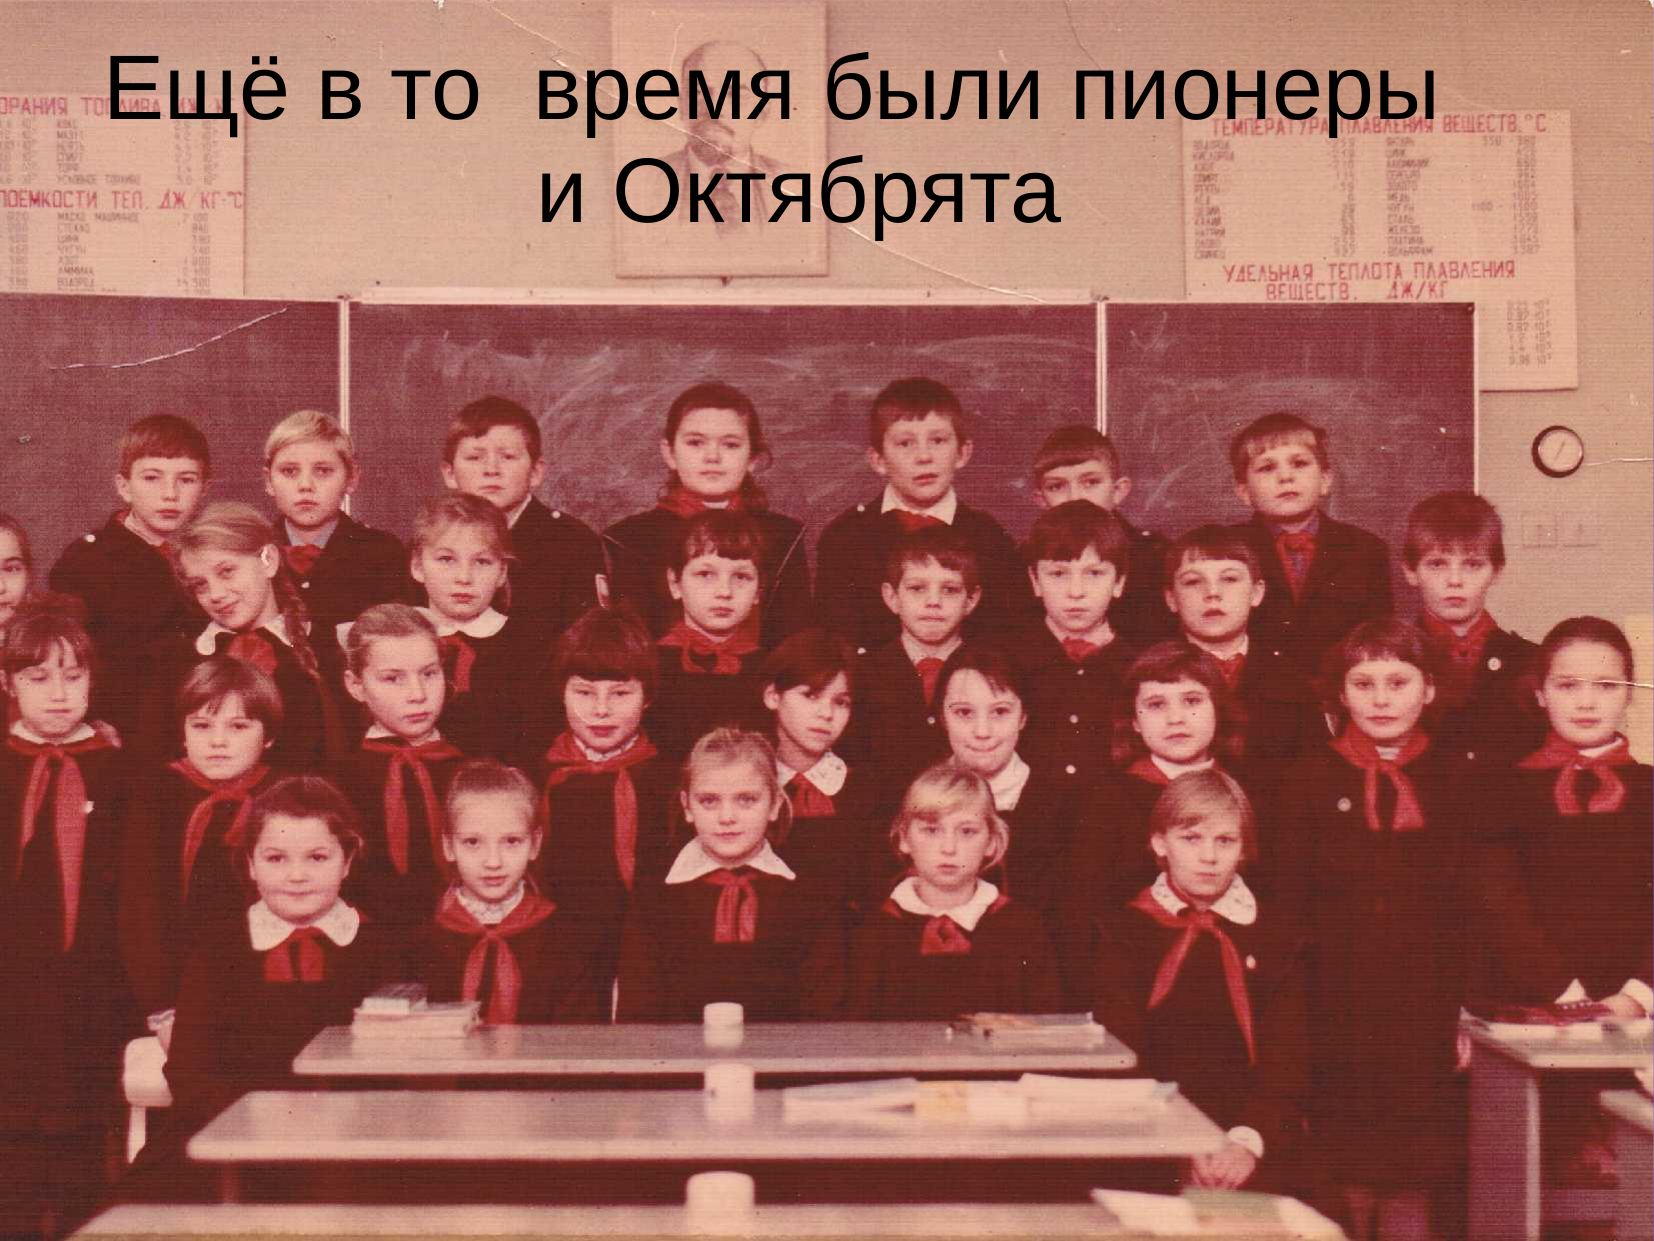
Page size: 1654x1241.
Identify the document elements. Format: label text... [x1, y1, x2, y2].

text_box Ещё в то время были пионеры и Октябрята [88, 29, 1654, 250]
picture [0, 0, 1654, 1241]
